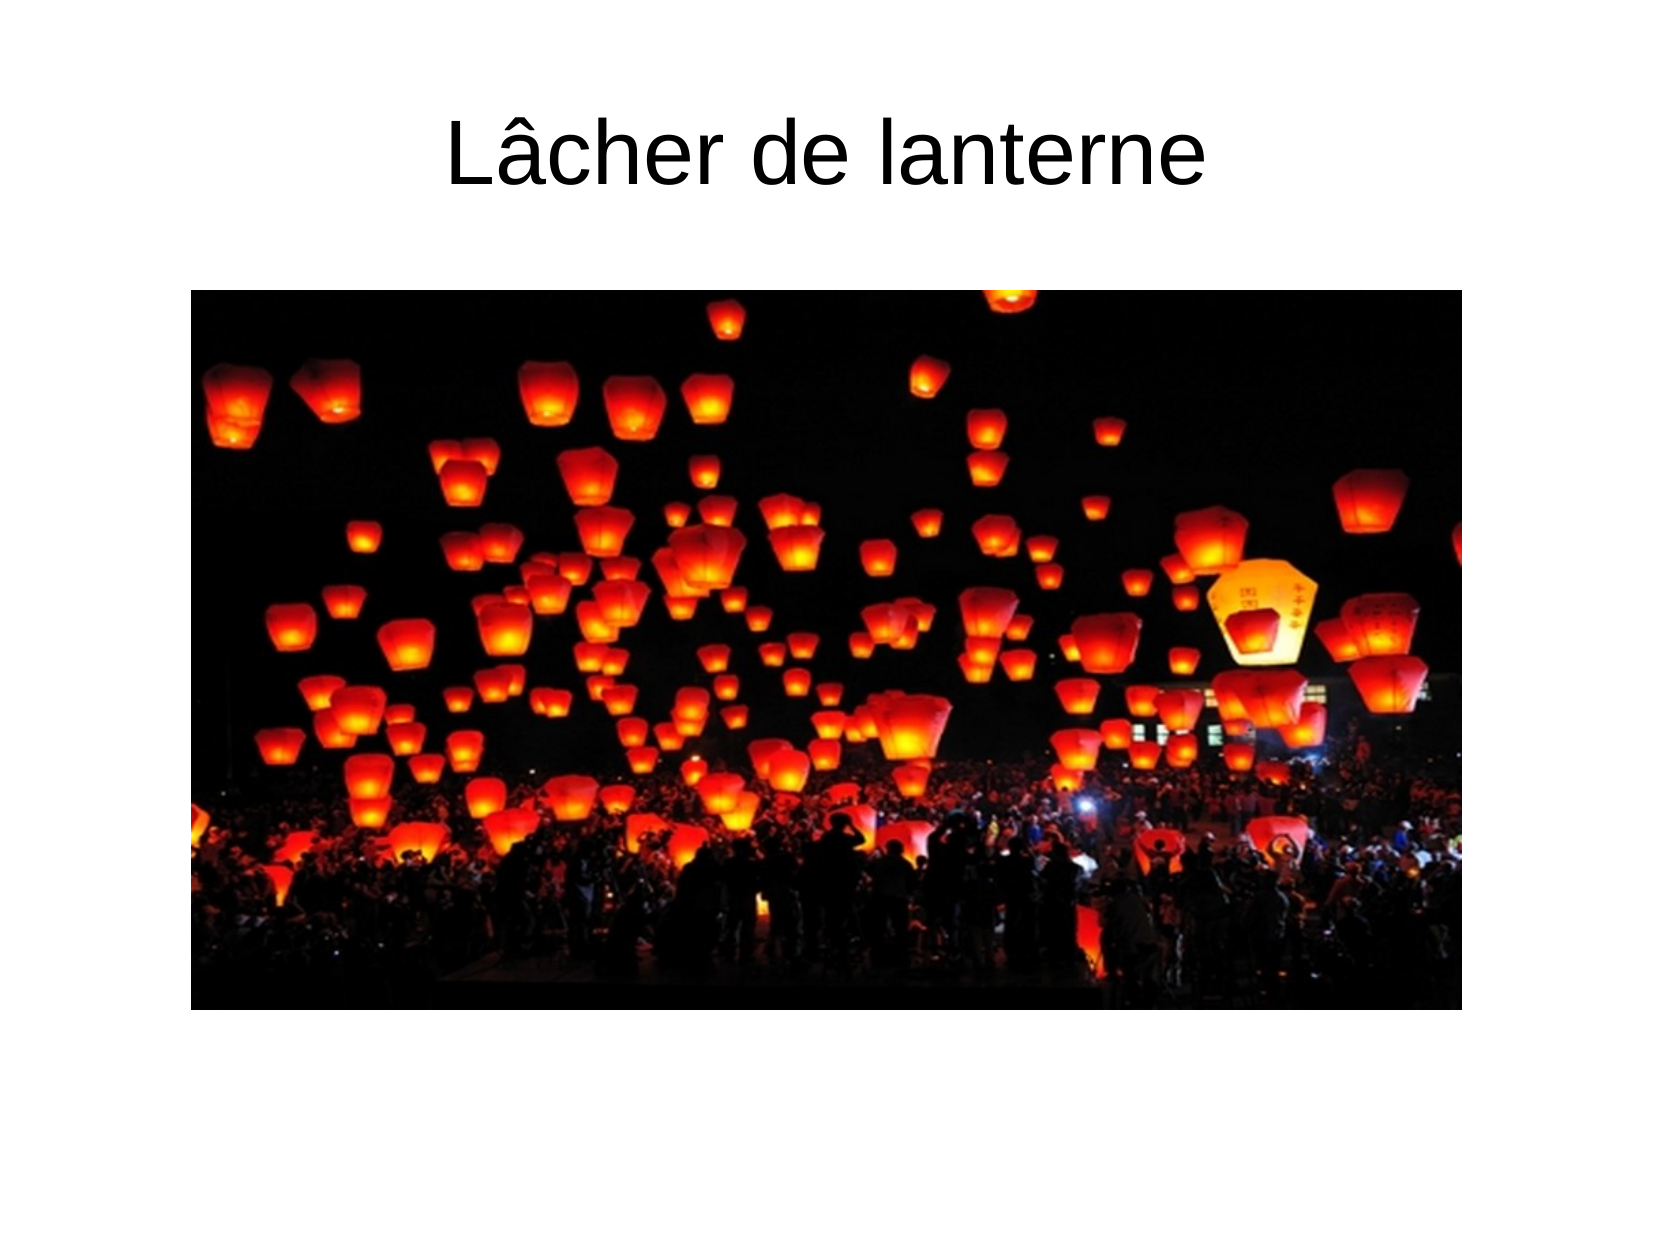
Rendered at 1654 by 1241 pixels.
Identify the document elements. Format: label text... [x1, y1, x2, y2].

picture [191, 290, 1462, 1010]
title Lâcher de lanterne [82, 49, 1571, 257]
